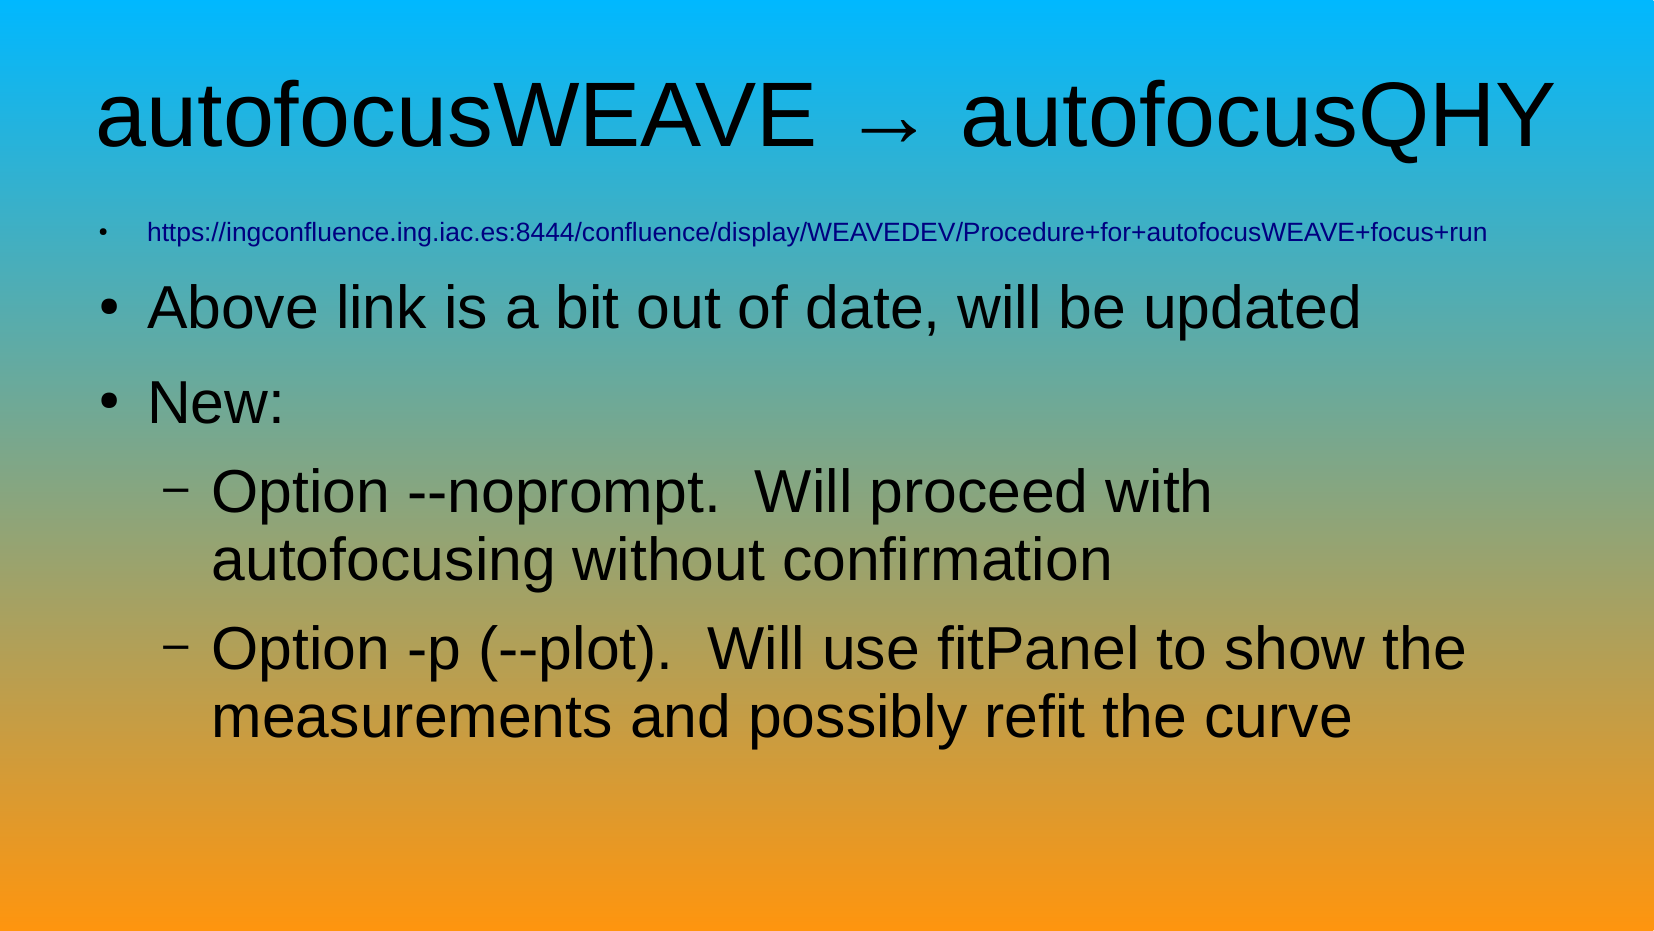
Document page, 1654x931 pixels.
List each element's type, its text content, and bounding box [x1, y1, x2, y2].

title autofocusWEAVE → autofocusQHY [82, 37, 1571, 193]
list https://ingconfluence.ing.iac.es:8444/confluence/display/WEAVEDEV/Procedure+for+autofocusWEAVE+focus+run Above link is a bit out of date, will be updated New: Option --noprompt. Will proceed with autofocusing without confirmation Option -p (--plot). Will use fitPanel to show the measurements and possibly refit the curve [82, 217, 1571, 758]
